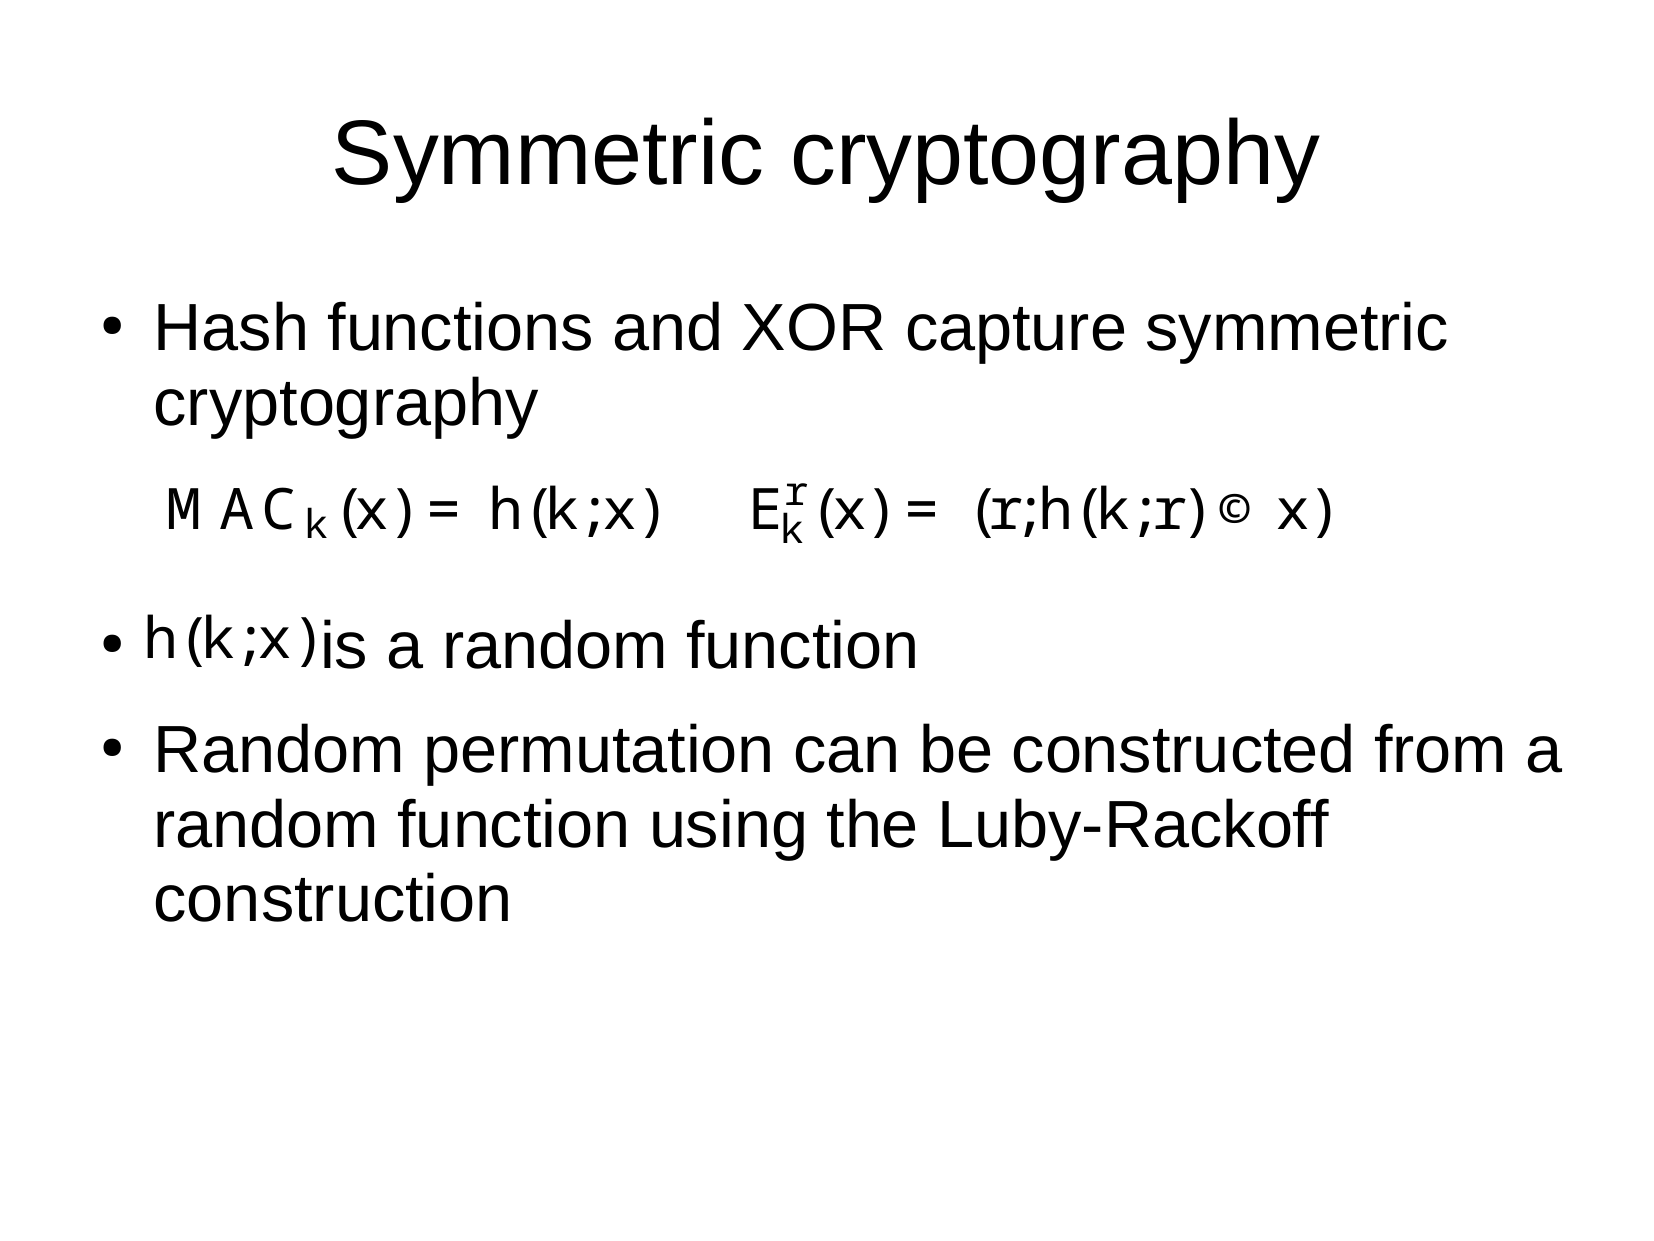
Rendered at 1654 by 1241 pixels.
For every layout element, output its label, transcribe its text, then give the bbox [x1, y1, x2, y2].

picture [744, 480, 1334, 549]
picture [139, 609, 321, 678]
picture [162, 480, 665, 549]
list Hash functions and XOR capture symmetric cryptography [82, 290, 1571, 481]
list is a random function Random permutation can be constructed from a random function using the Luby-Rackoff construction [82, 607, 1571, 1104]
title Symmetric cryptography [82, 56, 1571, 250]
